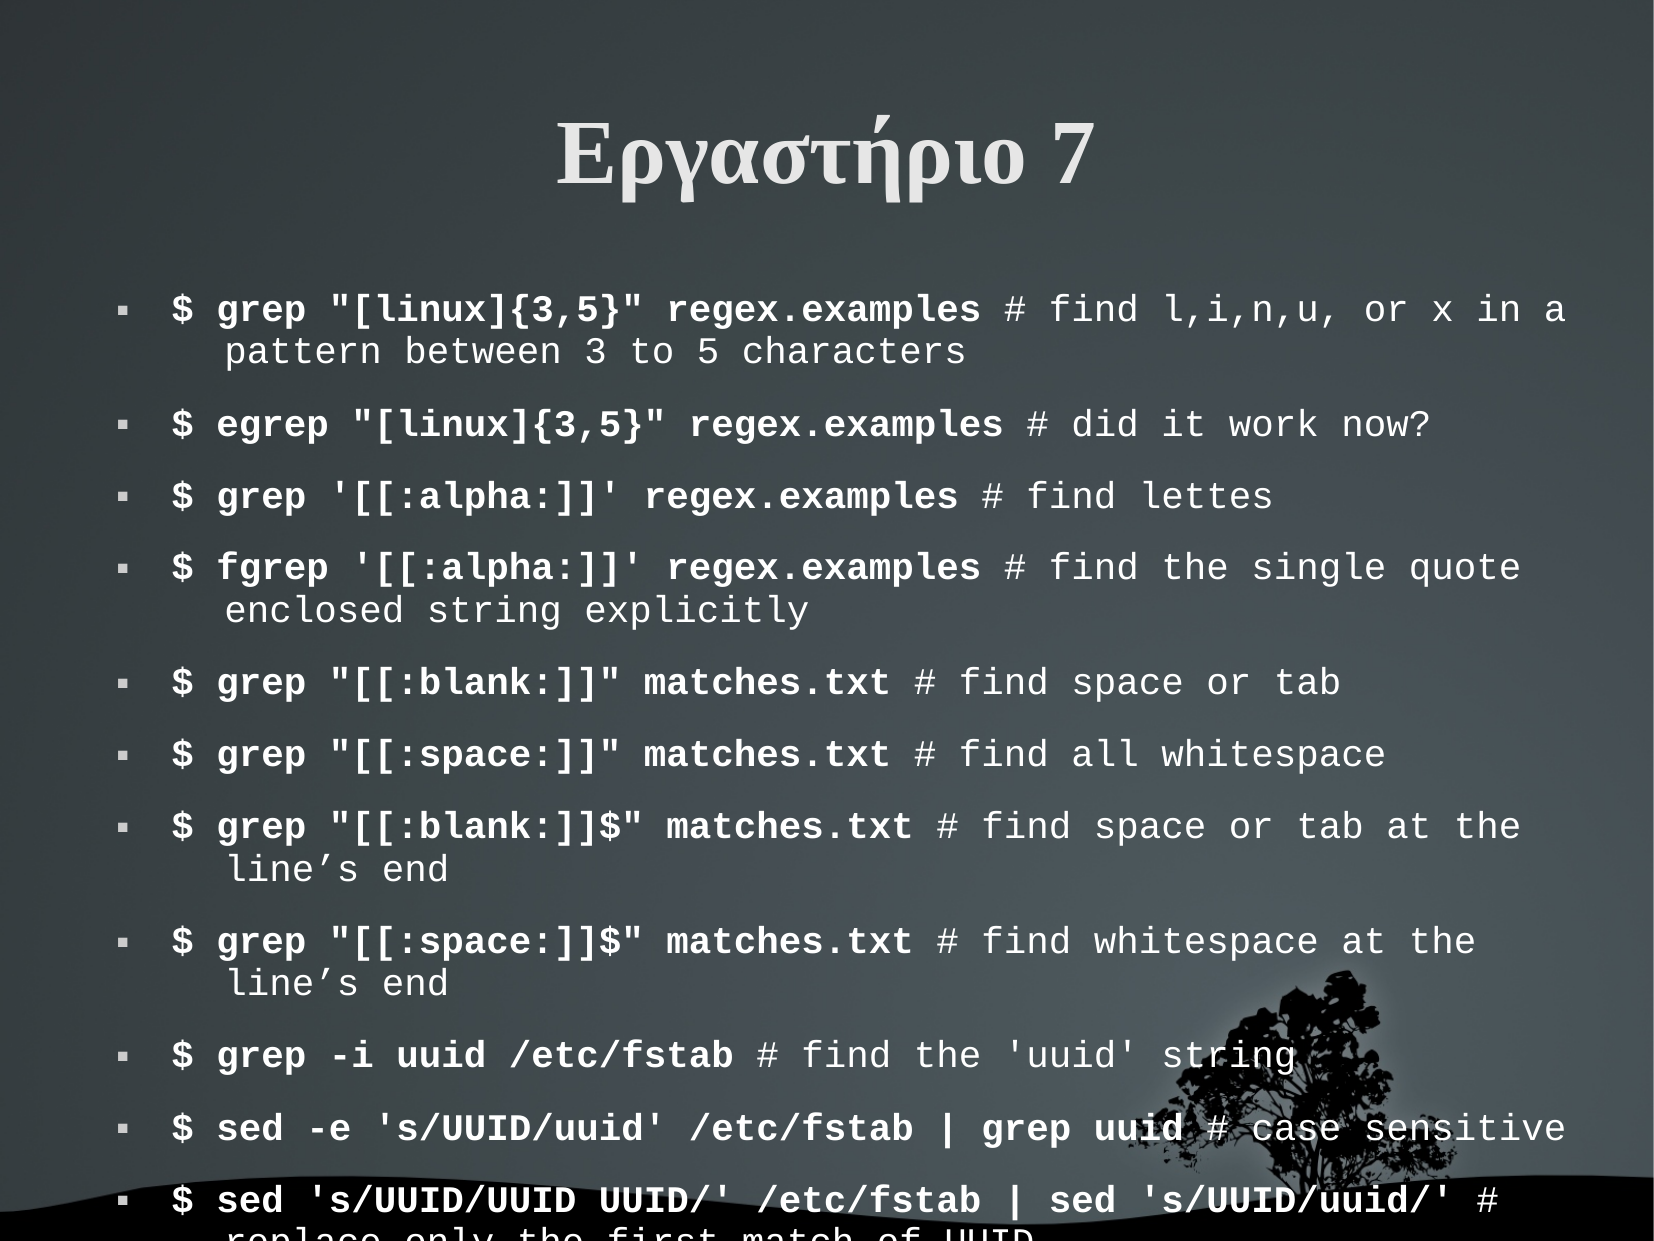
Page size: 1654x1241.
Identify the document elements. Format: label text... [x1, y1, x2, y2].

picture [252, 1236, 262, 1241]
picture [546, 1236, 555, 1241]
picture [365, 1236, 375, 1241]
title Εργαστήριο 7 [82, 49, 1571, 257]
picture [433, 1236, 442, 1241]
picture [410, 1236, 420, 1241]
picture [567, 1236, 577, 1241]
picture [882, 1236, 892, 1241]
picture [838, 1236, 847, 1241]
picture [1017, 1232, 1028, 1241]
picture [0, 0, 1654, 1241]
picture [276, 1236, 285, 1241]
list $ grep "[linux]{3,5}" regex.examples # find l,i,n,u, or x in a pattern between 3 to 5 characters $ egrep "[linux]{3,5}" regex.examples # did it work now? $ grep '[[:alpha:]]' regex.examples # find lettes $ fgrep '[[:alpha:]]' regex.examples # find the single quote enclosed string explicitly $ grep "[[:blank:]]" matches.txt # find space or tab $ grep "[[:space:]]" matches.txt # find all whitespace $ grep "[[:blank:]]$" matches.txt # find space or tab at the line’s end $ grep "[[:space:]]$" matches.txt # find whitespace at the line’s end $ grep -i uuid /etc/fstab # find the 'uuid' string $ sed -e 's/UUID/uuid' /etc/fstab | grep uuid # case sensitive $ sed 's/UUID/UUID UUID/' /etc/fstab | sed 's/UUID/uuid/' # replace only the first match of UUID $ sed 's/UUID/UUID UUID/' /etc/fstab | sed 's/UUID/uuid/g' # replace all matches of UUID [82, 290, 1571, 1173]
